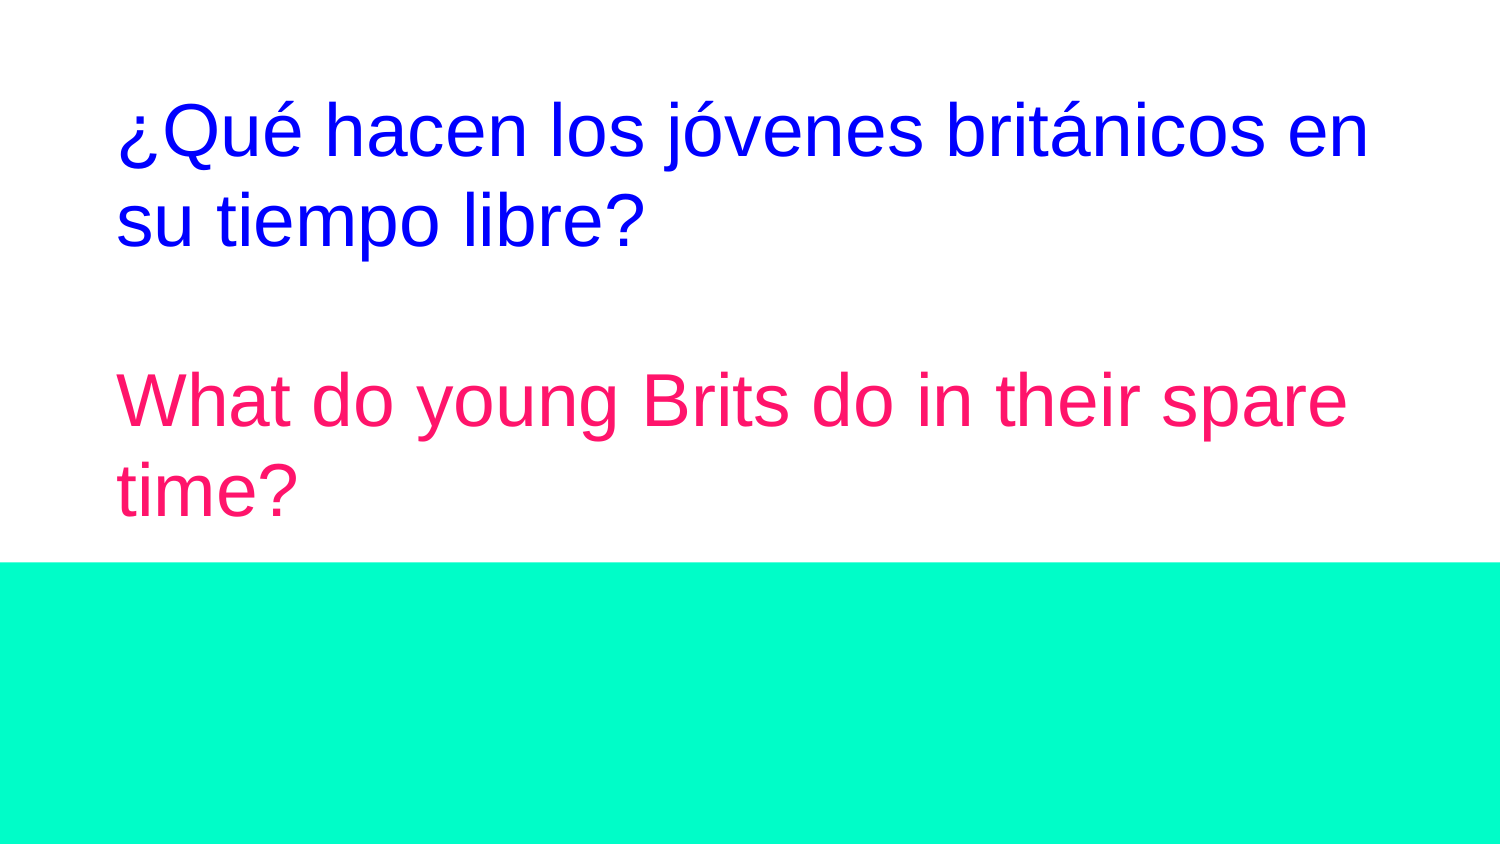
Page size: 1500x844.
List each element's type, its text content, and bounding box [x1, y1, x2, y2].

text_box ¿Qué hacen los jóvenes británicos en su tiempo libre? What do young Brits do in their spare time? [101, 66, 1416, 691]
